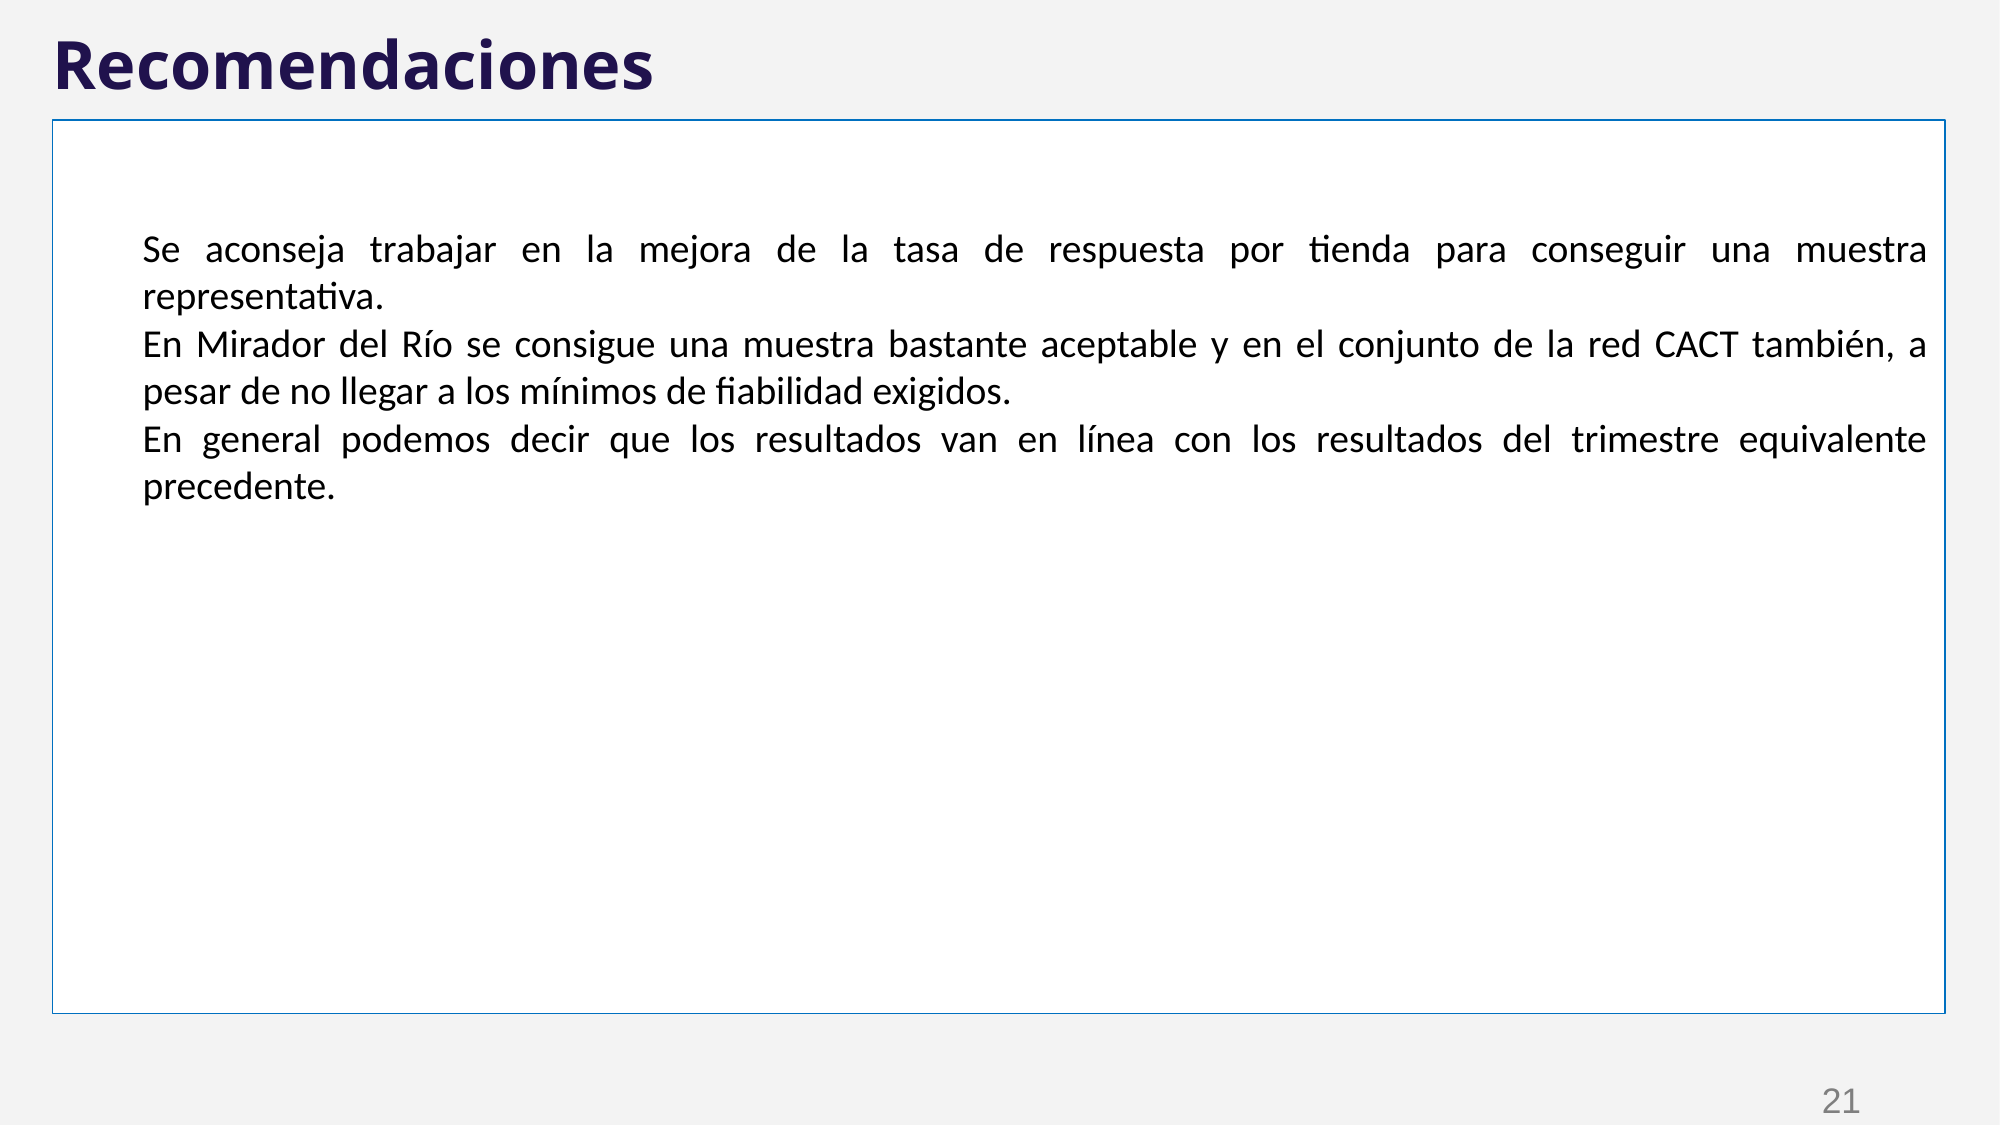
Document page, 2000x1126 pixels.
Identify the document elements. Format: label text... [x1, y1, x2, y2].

slide_number <number> [1412, 1069, 1880, 1126]
text_box Recomendaciones [52, 0, 1945, 120]
text_box Se aconseja trabajar en la mejora de la tasa de respuesta por tienda para conseguir una muestra representativa. En Mirador del Río se consigue una muestra bastante aceptable y en el conjunto de la red CACT también, a pesar de no llegar a los mínimos de fiabilidad exigidos. En general podemos decir que los resultados van en línea con los resultados del trimestre equivalente precedente. [52, 120, 1945, 1014]
